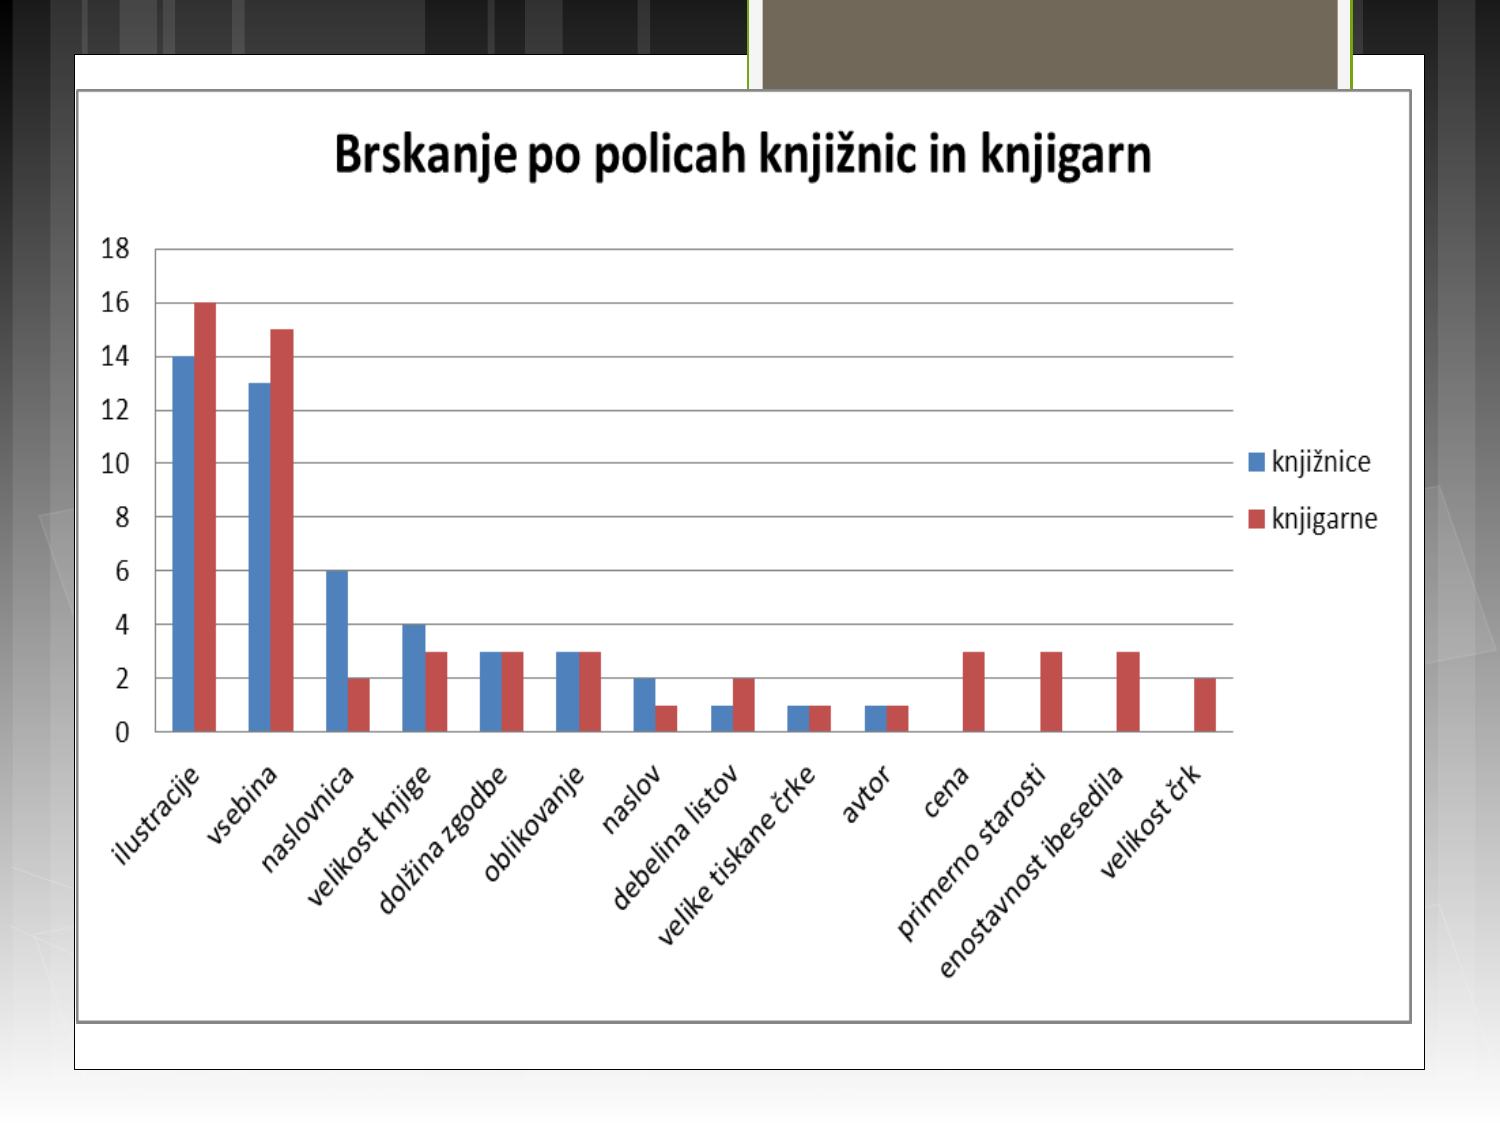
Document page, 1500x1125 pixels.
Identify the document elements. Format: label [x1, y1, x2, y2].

picture [76, 89, 1412, 1024]
